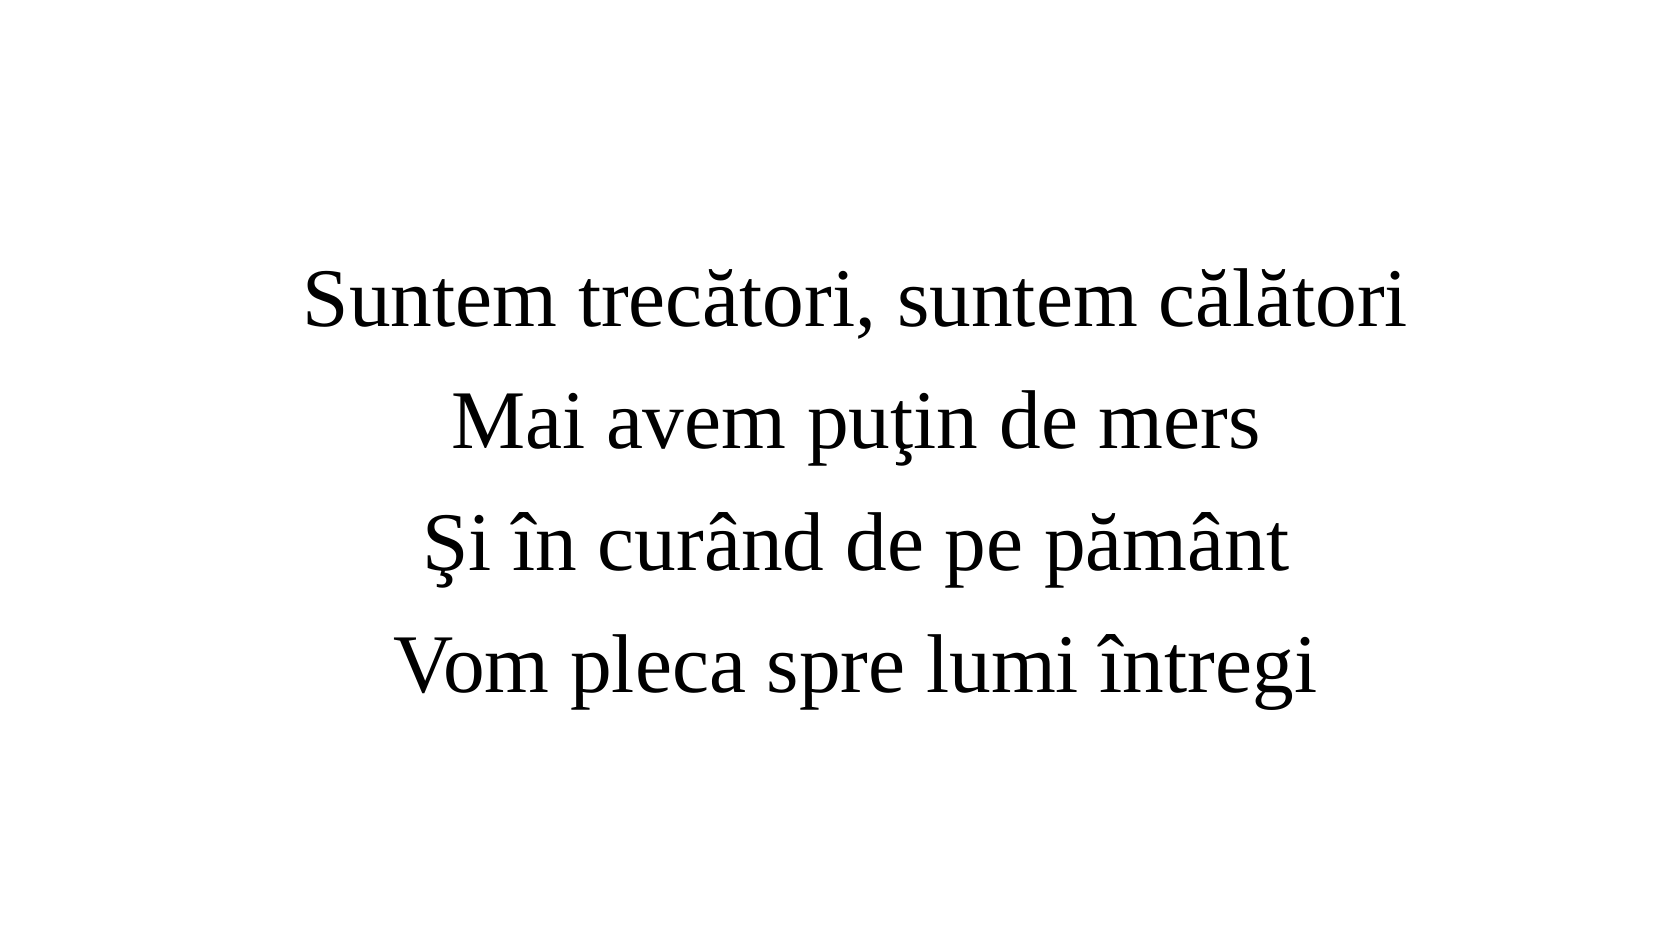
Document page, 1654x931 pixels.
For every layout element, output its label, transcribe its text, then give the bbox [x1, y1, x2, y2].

subtitle Suntem trecători, suntem călători Mai avem puţin de mers Şi în curând de pe pământ Vom pleca spre lumi întregi [153, 239, 1560, 713]
